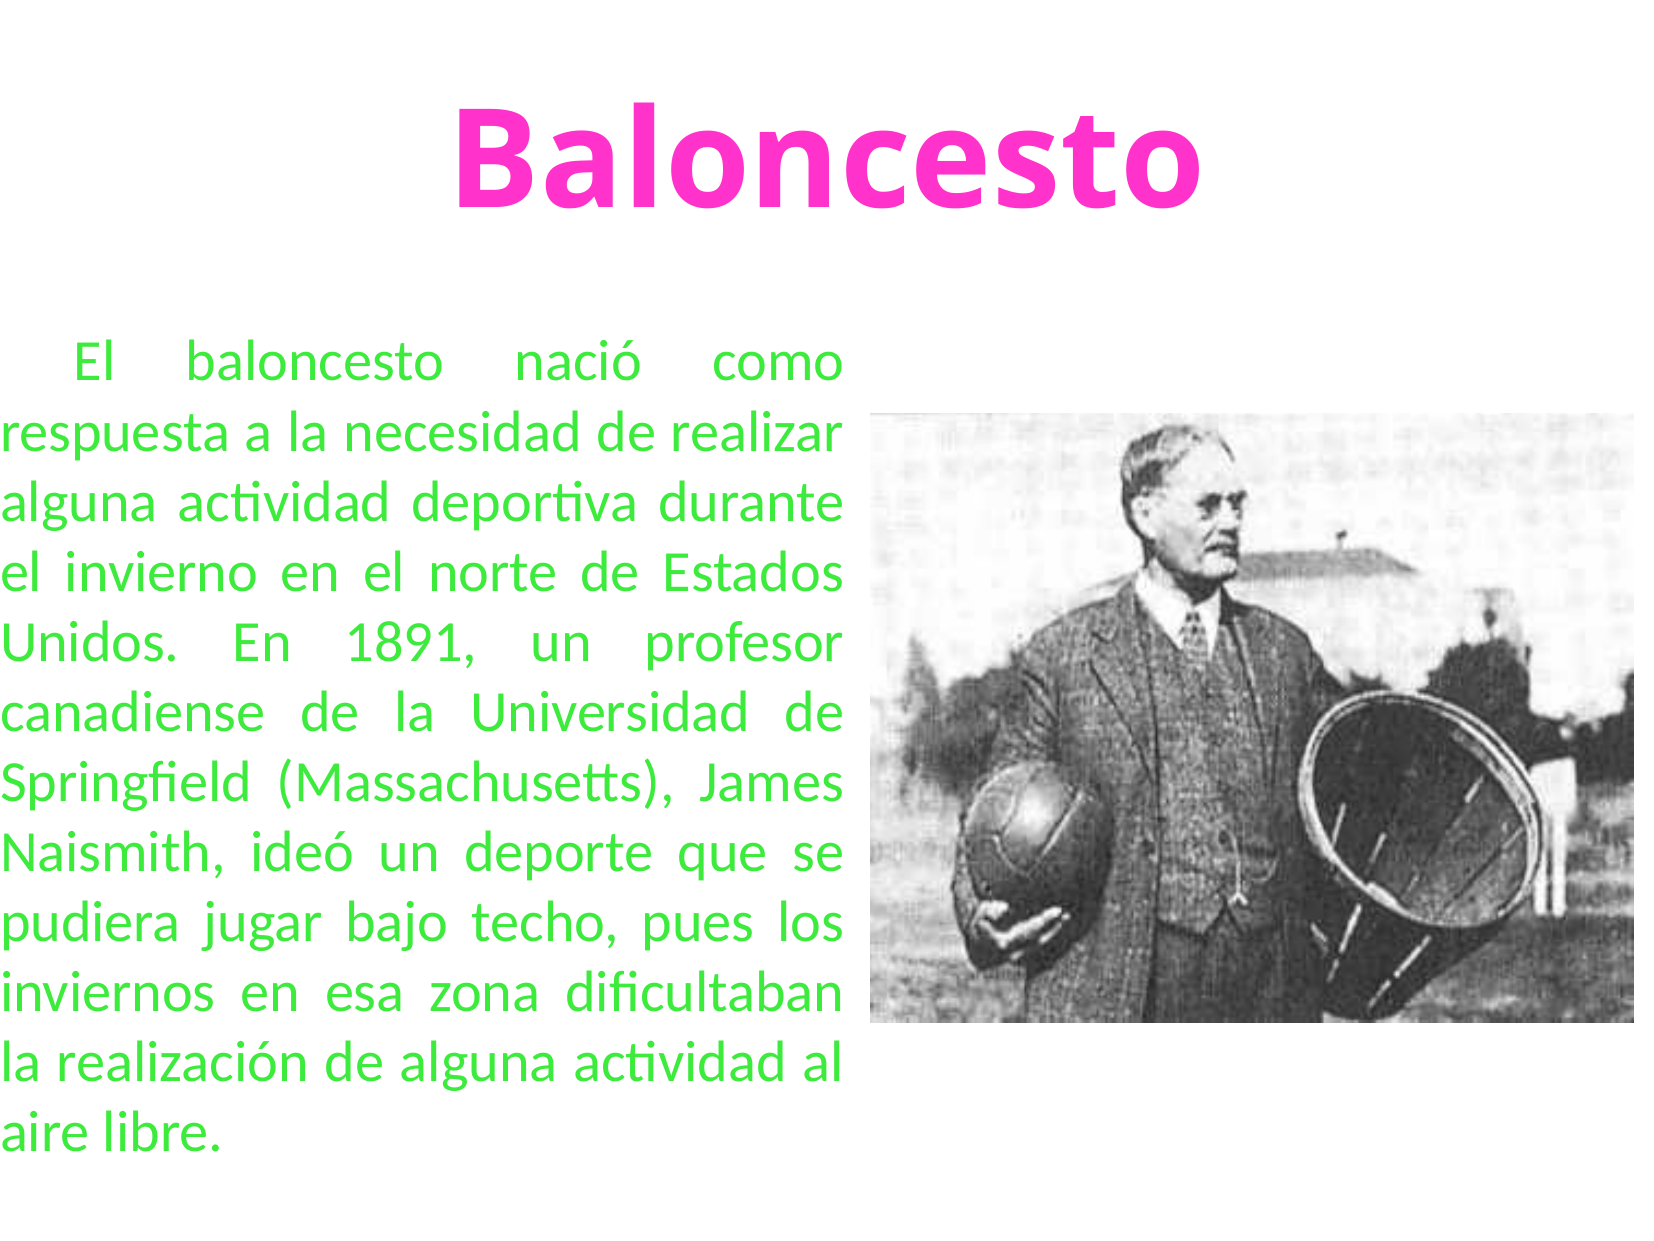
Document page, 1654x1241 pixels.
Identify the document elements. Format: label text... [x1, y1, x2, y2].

subtitle El baloncesto nació como respuesta a la necesidad de realizar alguna actividad deportiva durante el invierno en el norte de Estados Unidos. En 1891, un profesor canadiense de la Universidad de Springfield (Massachusetts), James Naismith, ideó un deporte que se pudiera jugar bajo techo, pues los inviernos en esa zona dificultaban la realización de alguna actividad al aire libre. [0, 236, 845, 1241]
title Baloncesto [82, 70, 1571, 236]
picture [870, 413, 1634, 1023]
